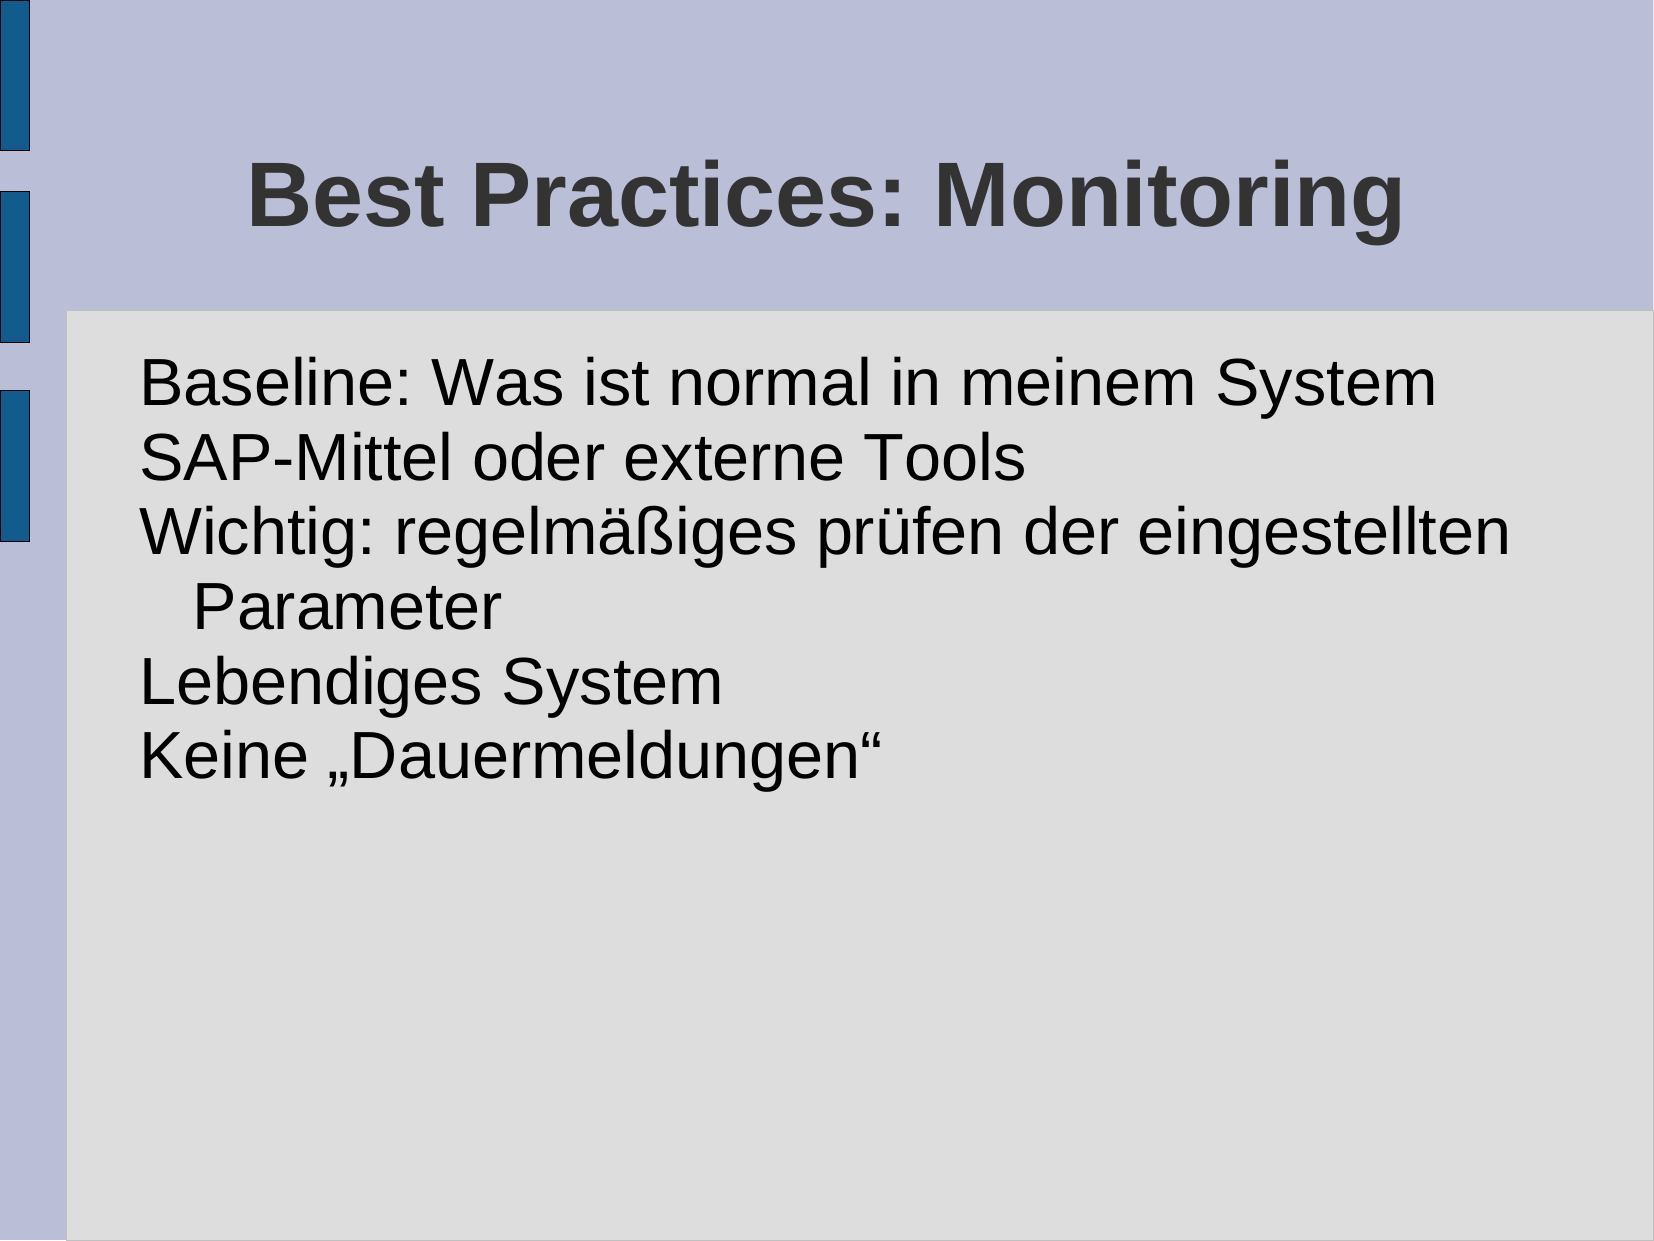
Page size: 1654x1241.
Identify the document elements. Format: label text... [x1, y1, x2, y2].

title Best Practices: Monitoring [121, 91, 1534, 299]
list Baseline: Was ist normal in meinem System SAP-Mittel oder externe Tools Wichtig: regelmäßiges prüfen der eingestellten Parameter Lebendiges System Keine „Dauermeldungen“ [121, 344, 1534, 1127]
